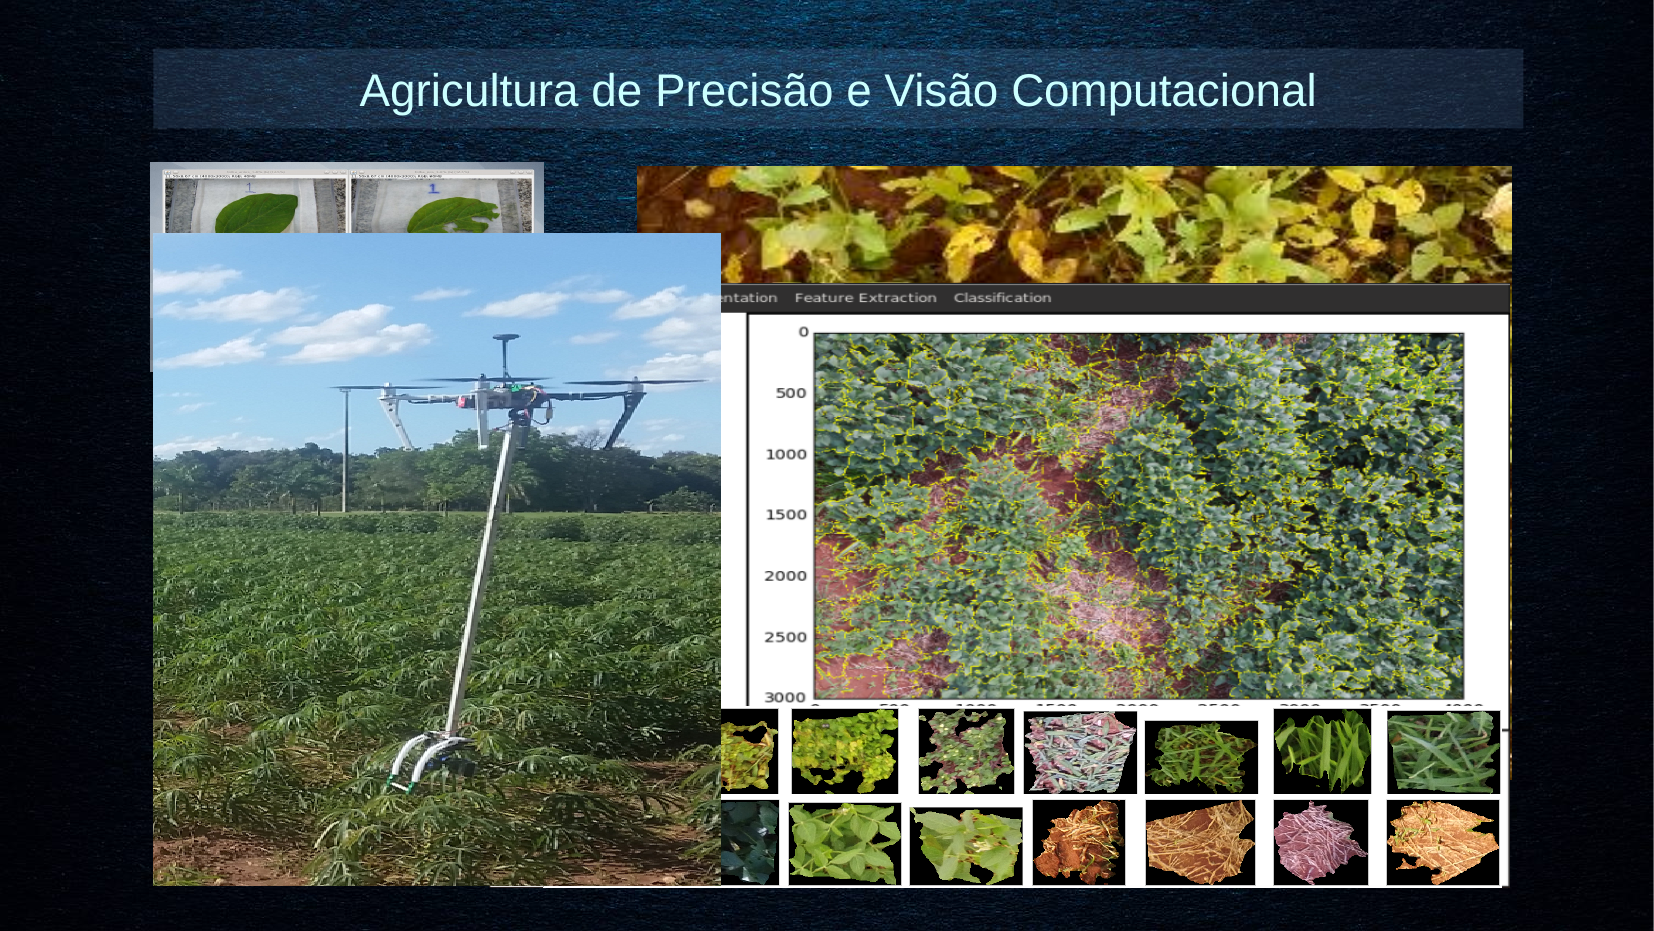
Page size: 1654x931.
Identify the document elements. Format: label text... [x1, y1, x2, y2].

text_box Agricultura de Precisão e Visão Computacional [153, 48, 1524, 129]
picture [0, 0, 1654, 931]
